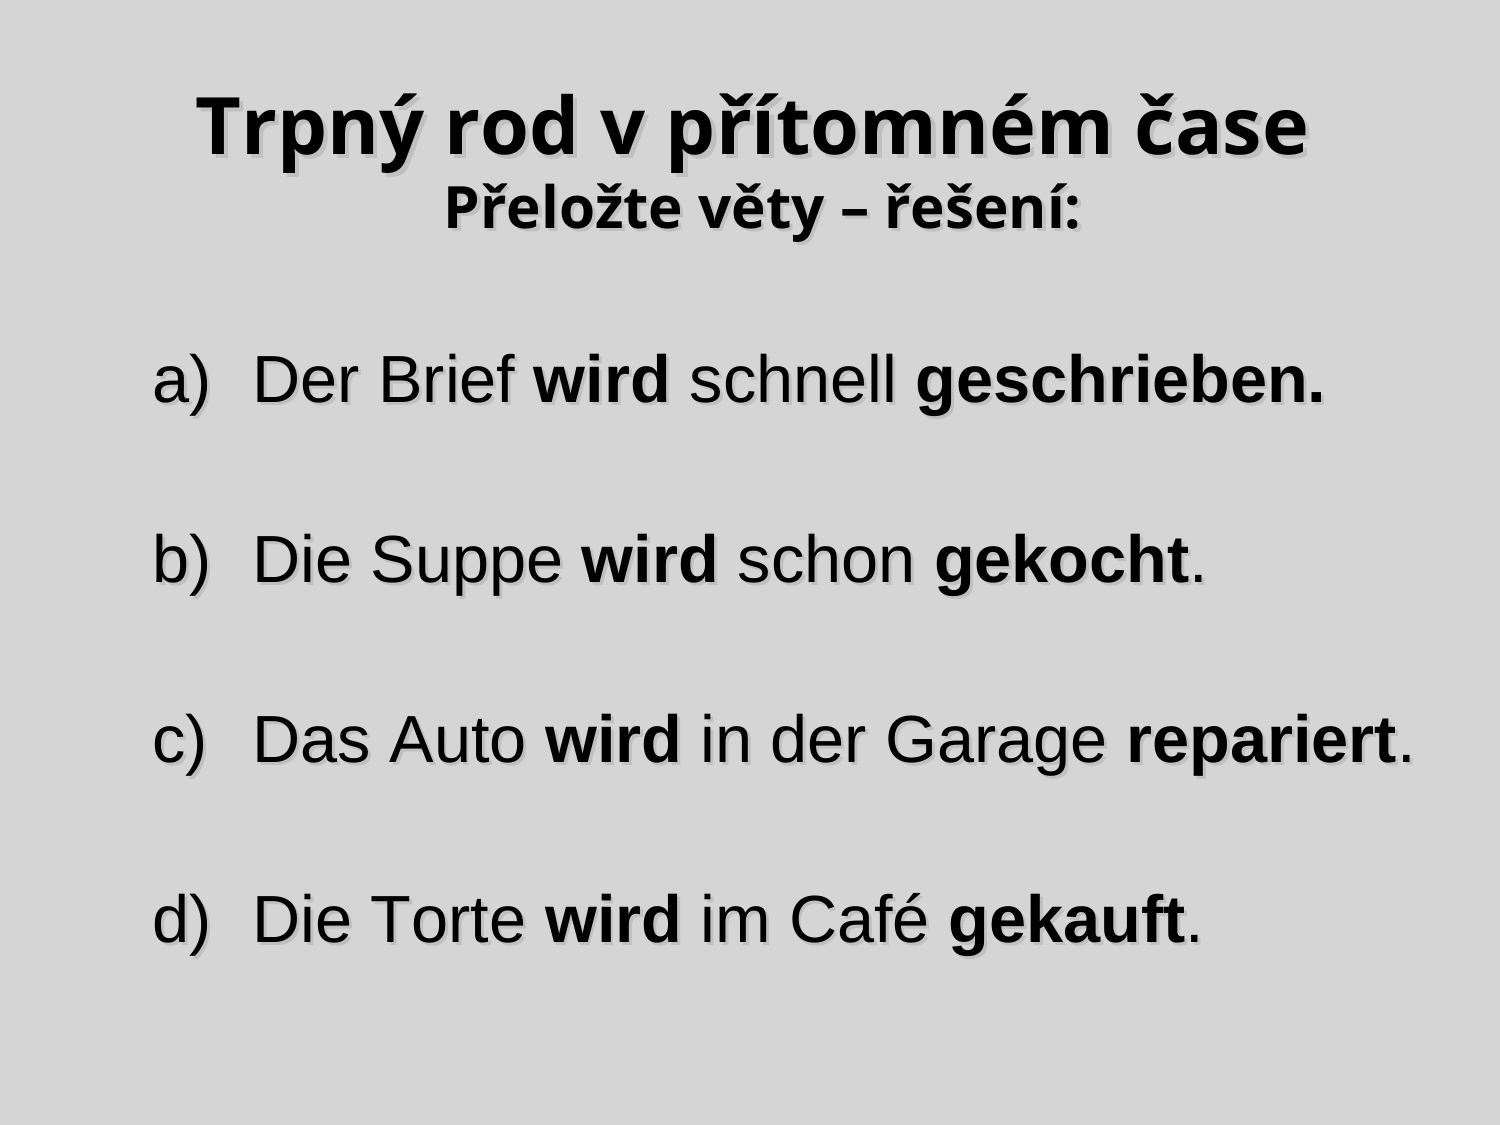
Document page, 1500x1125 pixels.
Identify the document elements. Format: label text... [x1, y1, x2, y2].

title Trpný rod v přítomném čase Přeložte věty – řešení: [75, 40, 1451, 276]
list Der Brief wird schnell geschrieben. Die Suppe wird schon gekocht. Das Auto wird in der Garage repariert. Die Torte wird im Café gekauft. [137, 337, 1451, 1000]
